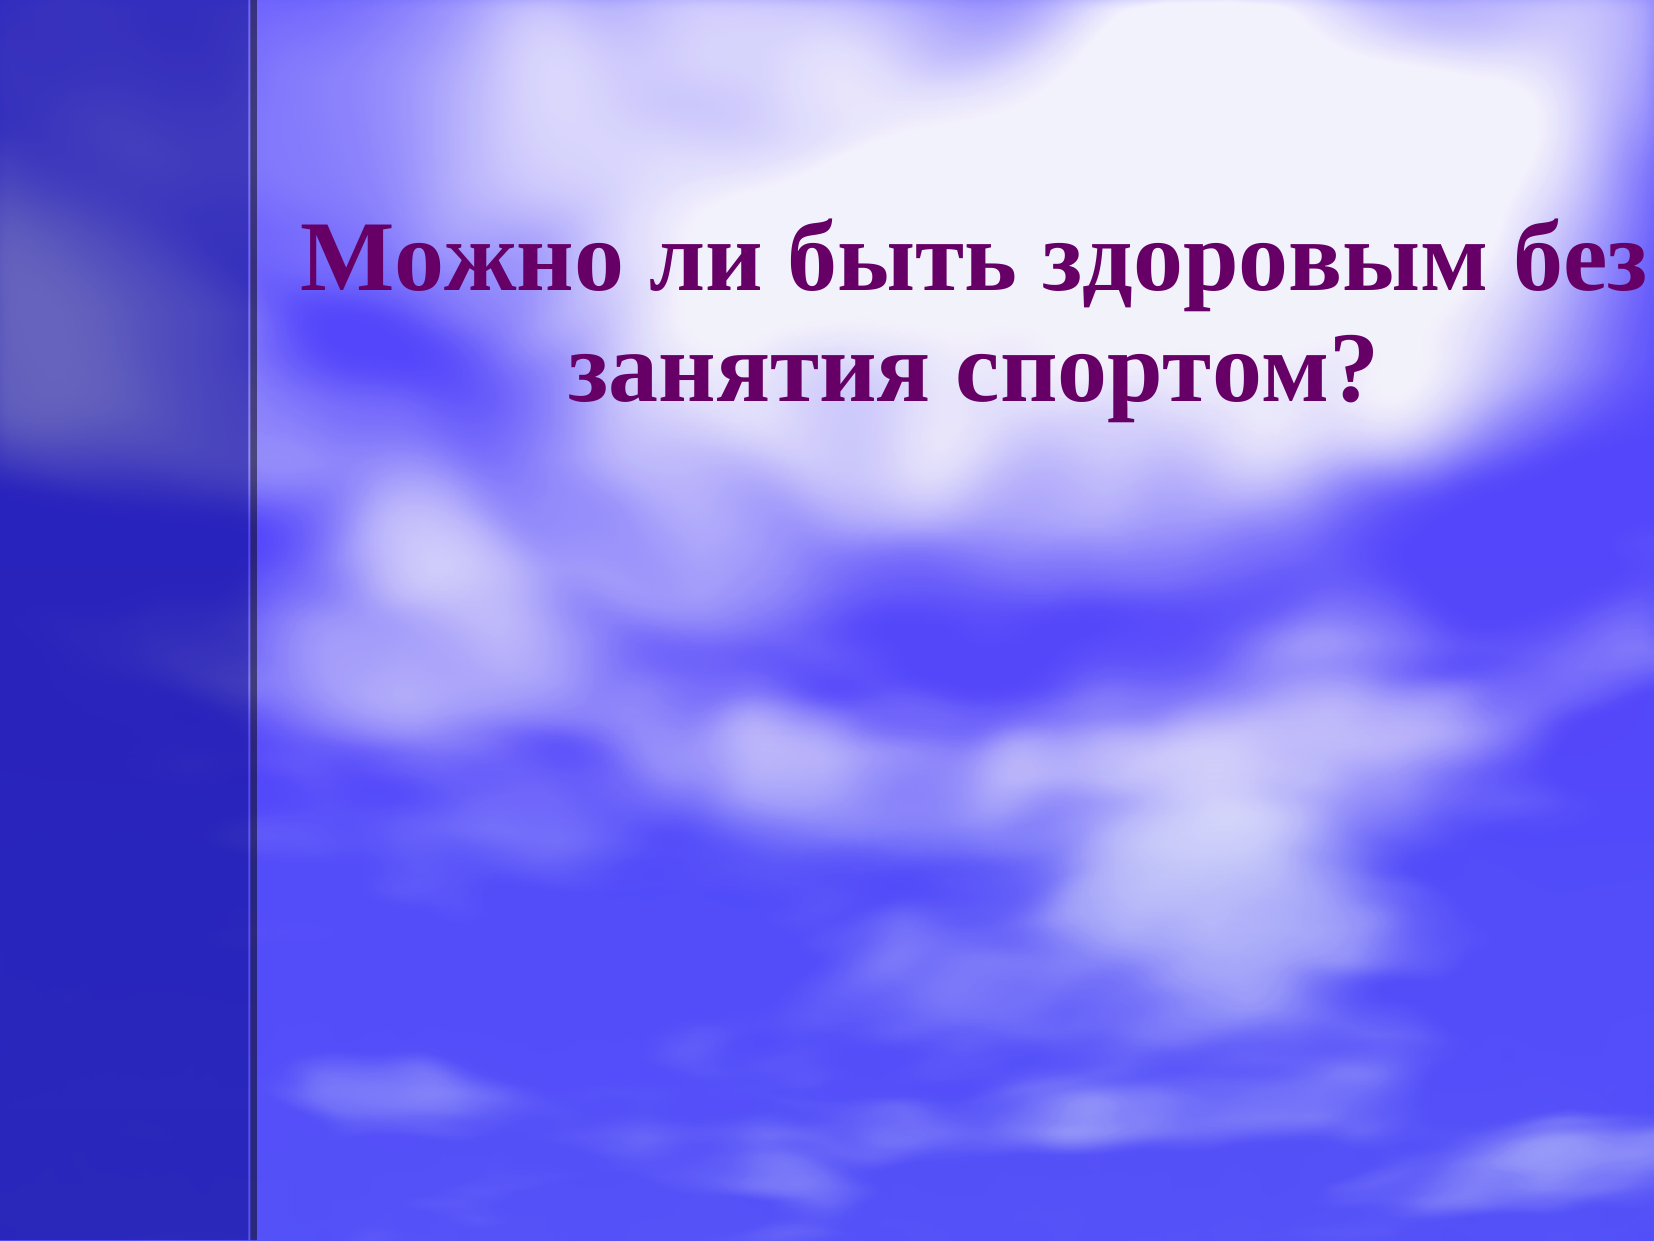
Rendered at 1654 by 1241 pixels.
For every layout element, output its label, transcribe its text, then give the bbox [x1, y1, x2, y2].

subtitle Можно ли быть здоровым без занятия спортом? [236, 0, 1654, 1156]
